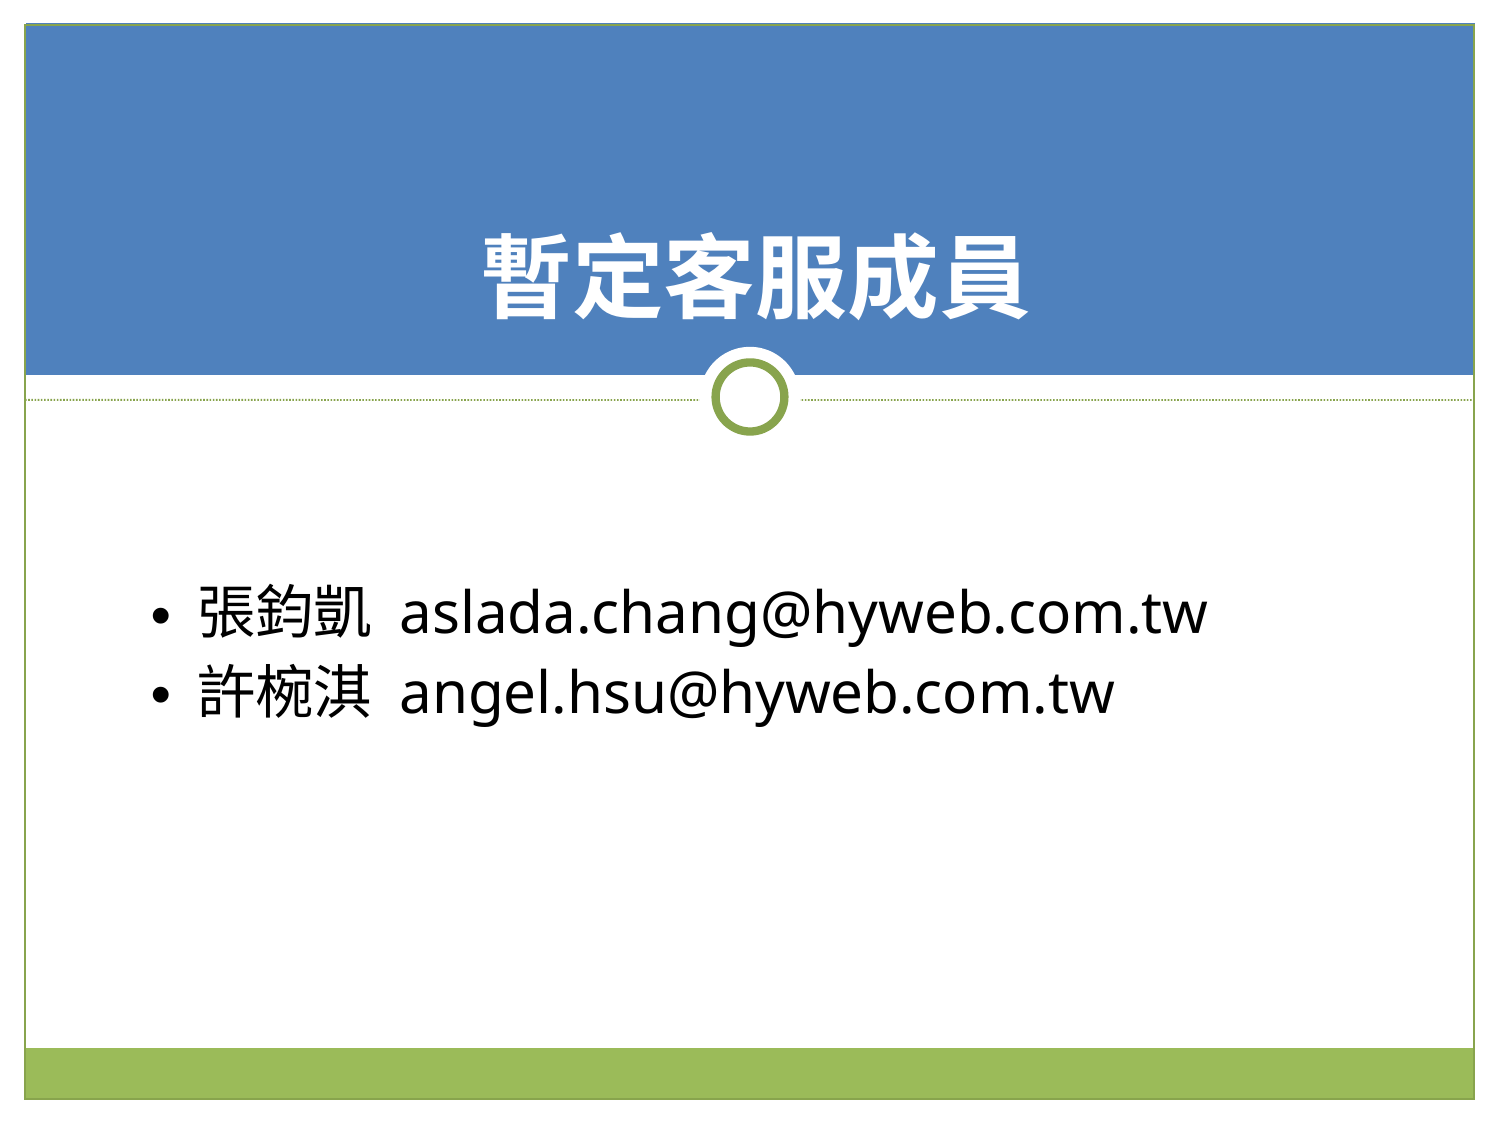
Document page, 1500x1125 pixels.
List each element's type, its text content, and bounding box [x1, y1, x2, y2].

text_box 張鈞凱 aslada.chang@hyweb.com.tw 許椀淇 angel.hsu@hyweb.com.tw [135, 567, 1224, 725]
title 暫定客服成員 [194, 842, 1470, 1093]
